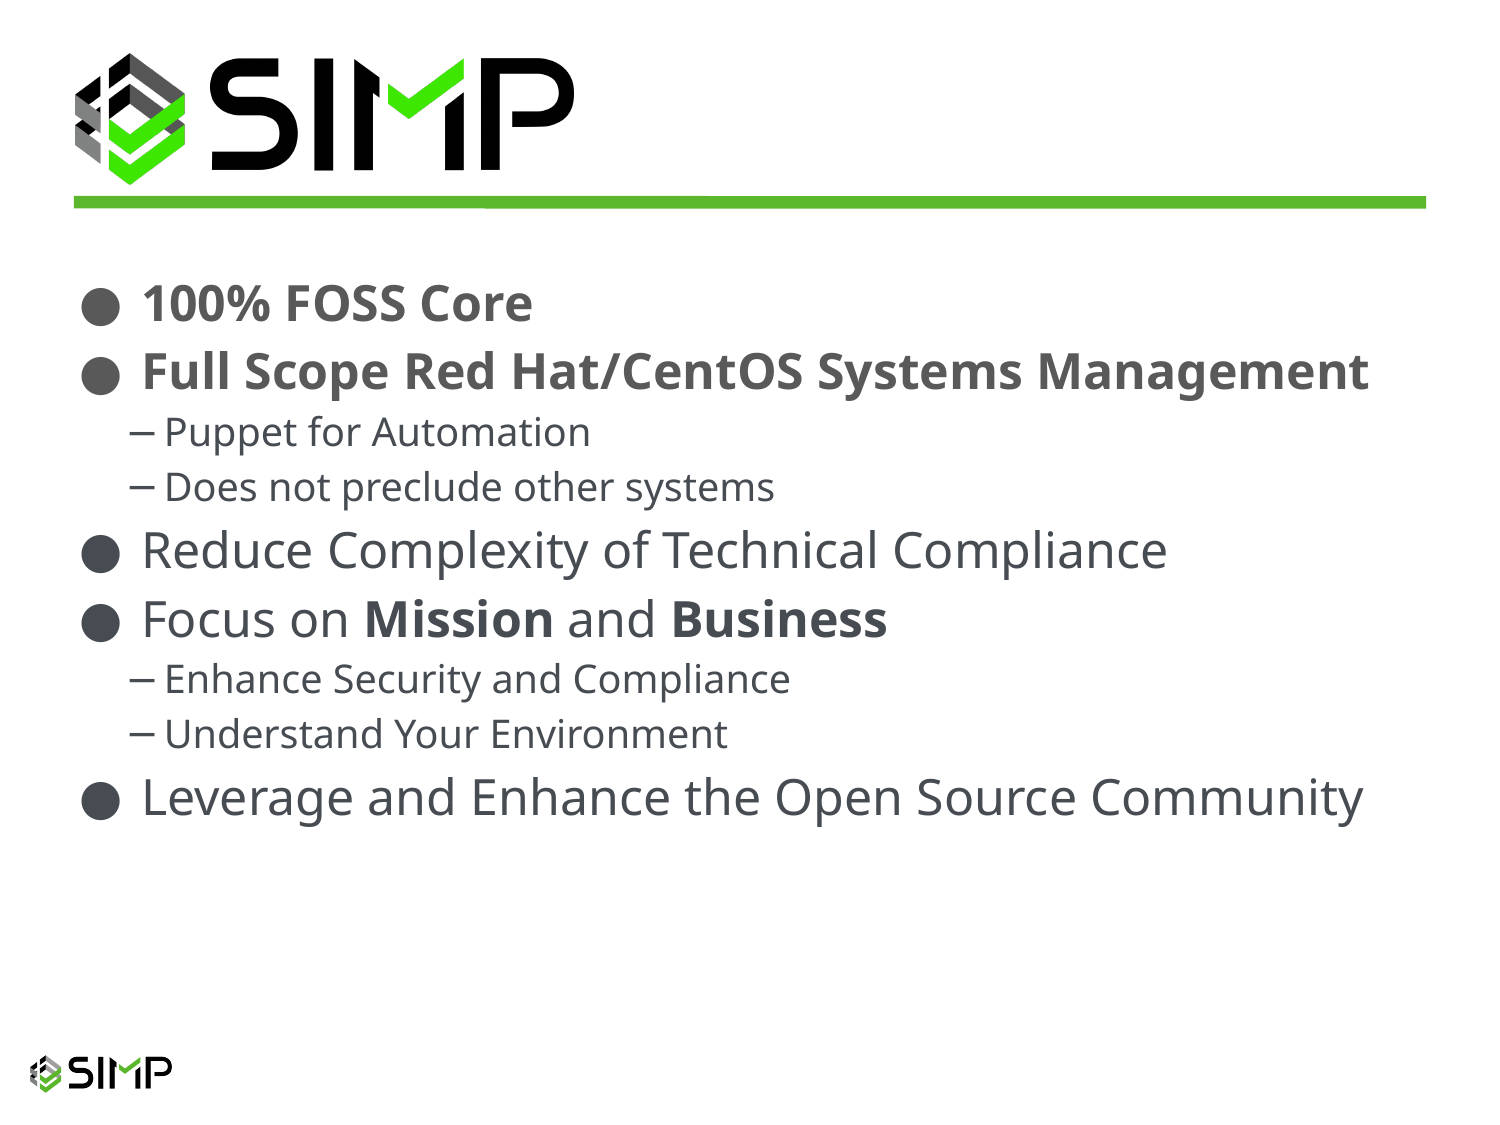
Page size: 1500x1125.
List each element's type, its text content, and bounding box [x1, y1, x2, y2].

picture [75, 53, 574, 185]
picture [30, 1055, 172, 1093]
list 100% FOSS Core Full Scope Red Hat/CentOS Systems Management Puppet for Automation Does not preclude other systems Reduce Complexity of Technical Compliance Focus on Mission and Business Enhance Security and Compliance Understand Your Environment Leverage and Enhance the Open Source Community [51, 246, 1449, 995]
